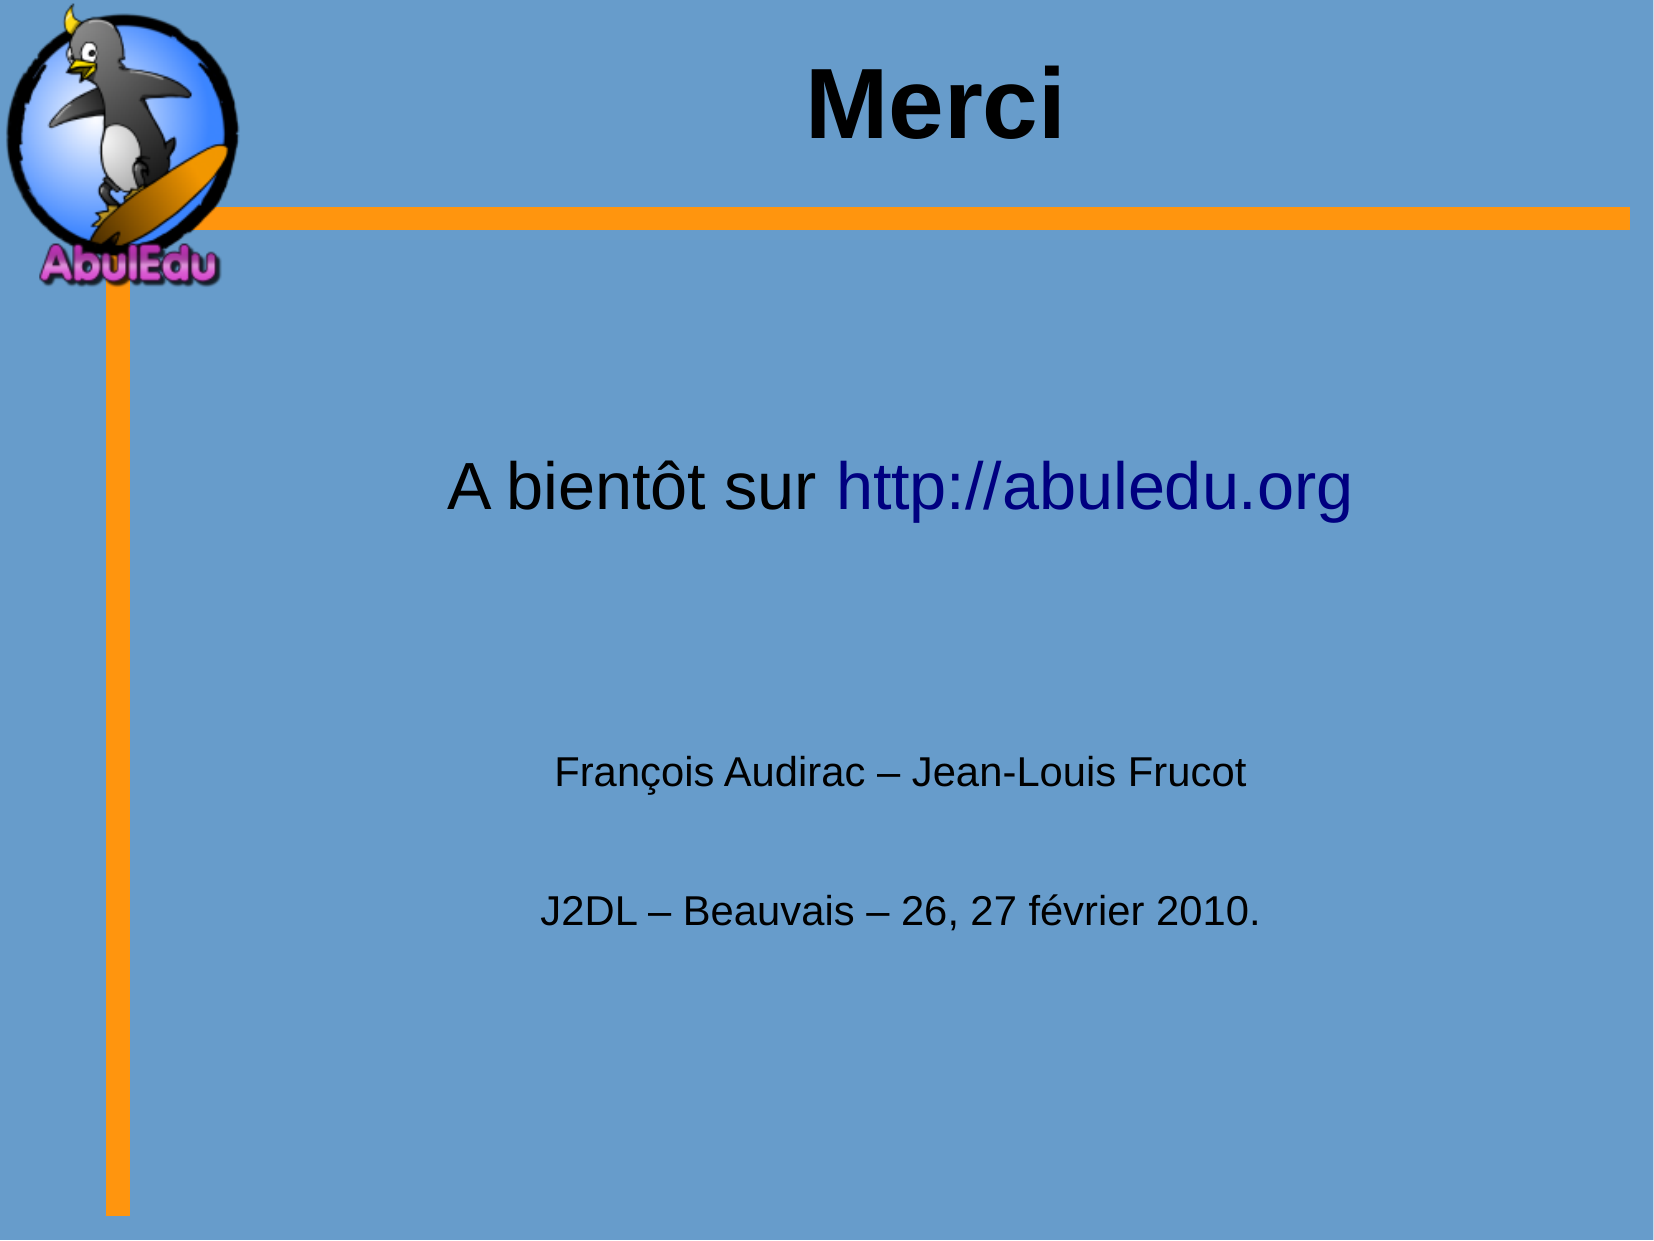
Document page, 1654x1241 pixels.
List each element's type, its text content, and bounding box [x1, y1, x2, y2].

picture [0, 0, 248, 292]
subtitle A bientôt sur http://abuledu.org François Audirac – Jean-Louis Frucot J2DL – Beauvais – 26, 27 février 2010. [177, 295, 1625, 1182]
title Merci [248, 0, 1636, 208]
